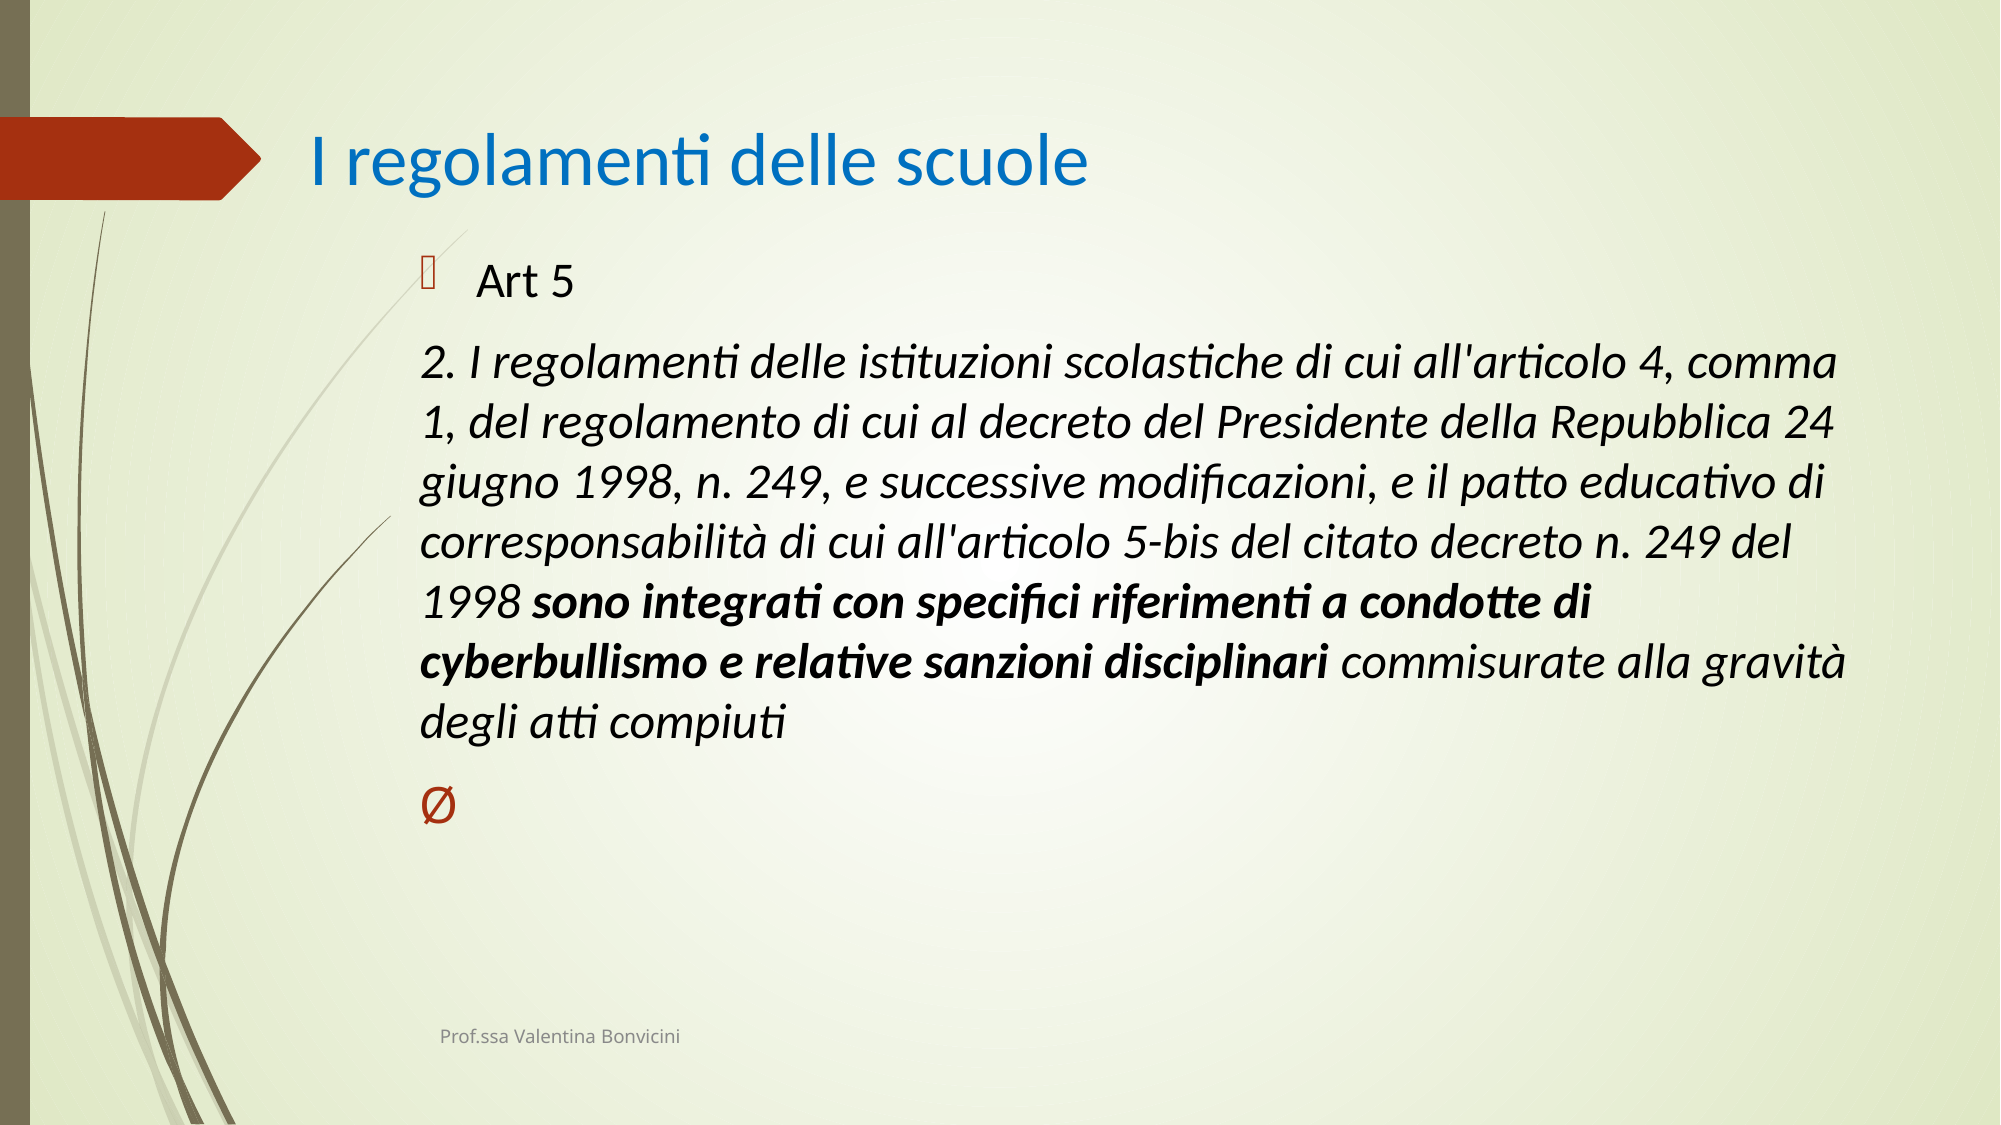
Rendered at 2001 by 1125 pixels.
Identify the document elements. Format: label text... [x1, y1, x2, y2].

title I regolamenti delle scuole [294, 102, 1888, 313]
text_box Prof.ssa Valentina Bonvicini [424, 1006, 1675, 1067]
list Art 5 2. I regolamenti delle istituzioni scolastiche di cui all'articolo 4, comma 1, del regolamento di cui al decreto del Presidente della Repubblica 24 giugno 1998, n. 249, e successive modificazioni, e il patto educativo di corresponsabilità di cui all'articolo 5-bis del citato decreto n. 249 del 1998 sono integrati con specifici riferimenti a condotte di cyberbullismo e relative sanzioni disciplinari commisurate alla gravità degli atti compiuti [404, 313, 1888, 970]
